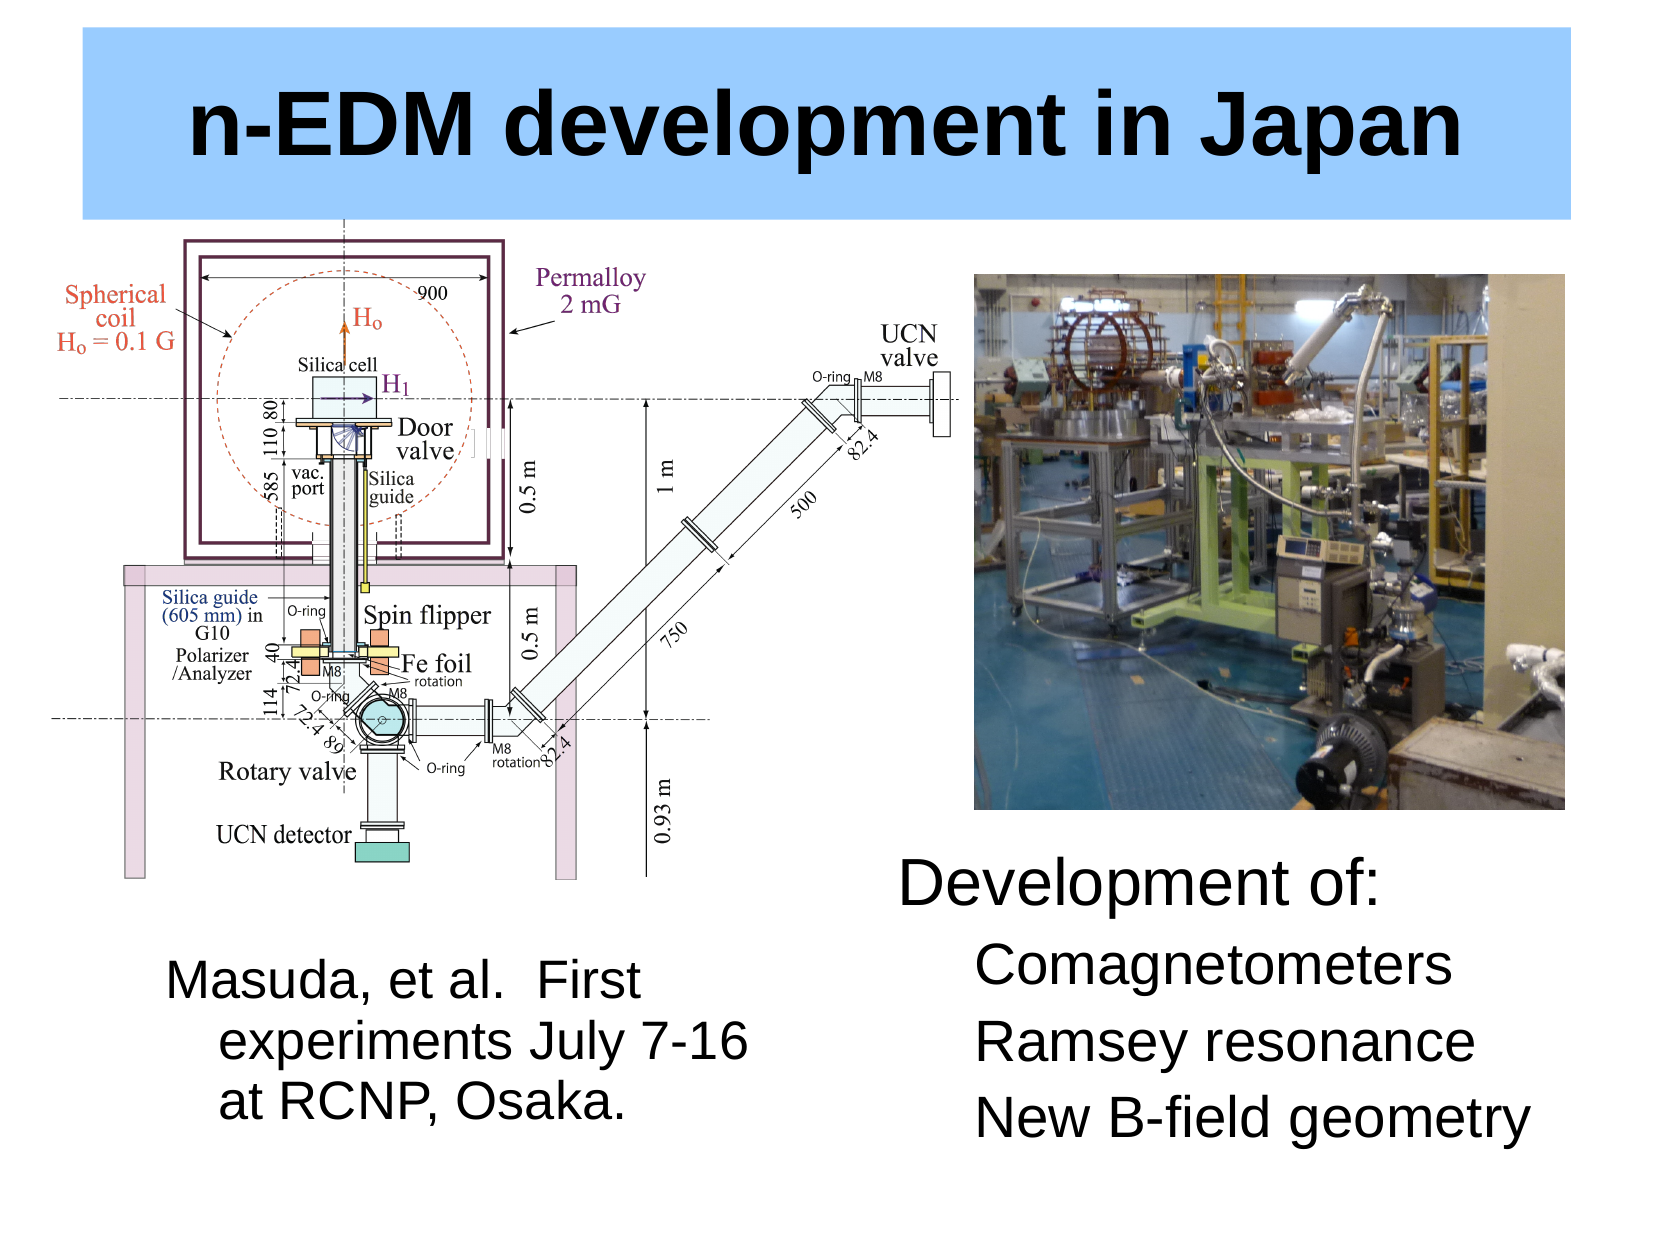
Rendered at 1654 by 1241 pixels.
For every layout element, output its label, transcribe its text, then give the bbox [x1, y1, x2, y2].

list Masuda, et al. First experiments July 7-16 at RCNP, Osaka. [147, 949, 798, 1152]
list Development of: Comagnetometers Ramsey resonance New B-field geometry [879, 845, 1595, 1182]
picture [35, 211, 1565, 880]
title n-EDM development in Japan [82, 27, 1571, 220]
